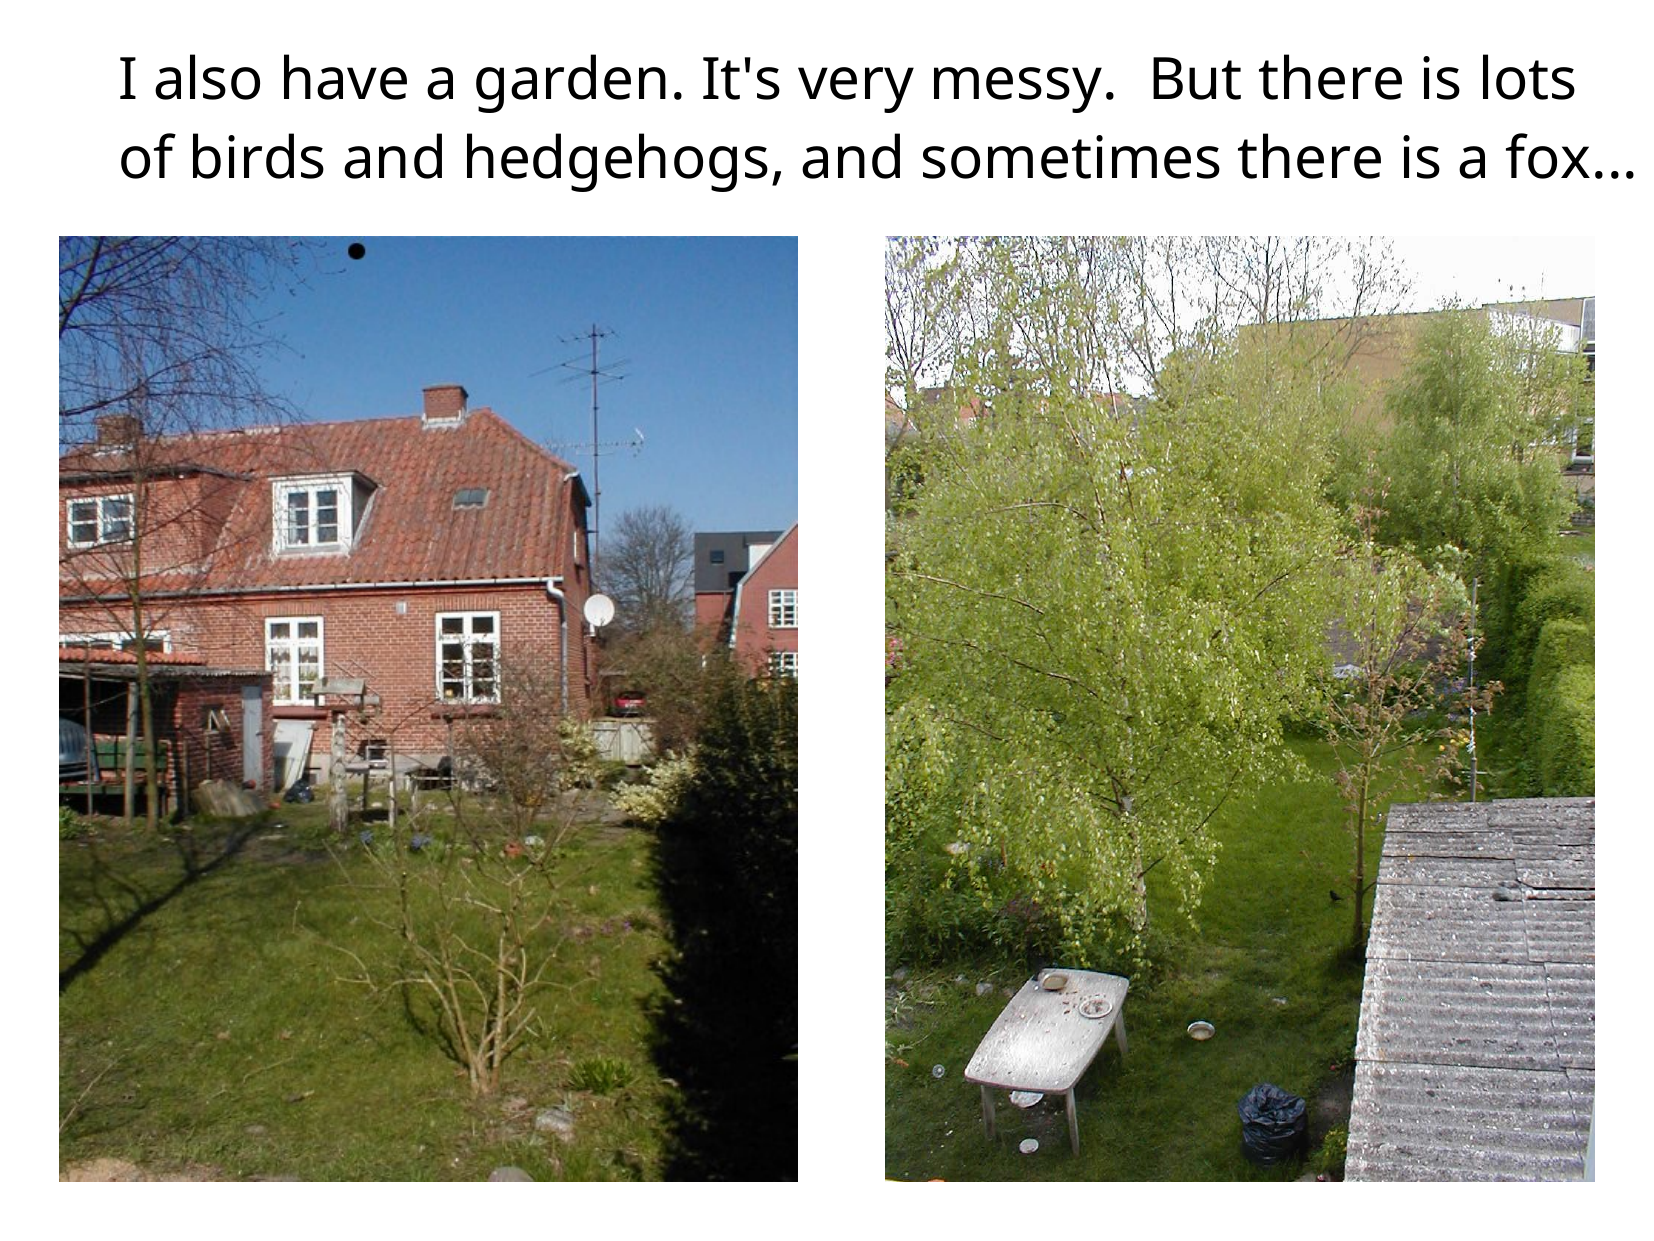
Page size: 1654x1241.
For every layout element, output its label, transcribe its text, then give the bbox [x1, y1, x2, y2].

picture [59, 236, 798, 1182]
picture [885, 236, 1595, 1182]
text_box I also have a garden. It's very messy. But there is lots of birds and hedgehogs, and sometimes there is a fox... [103, 29, 1602, 216]
